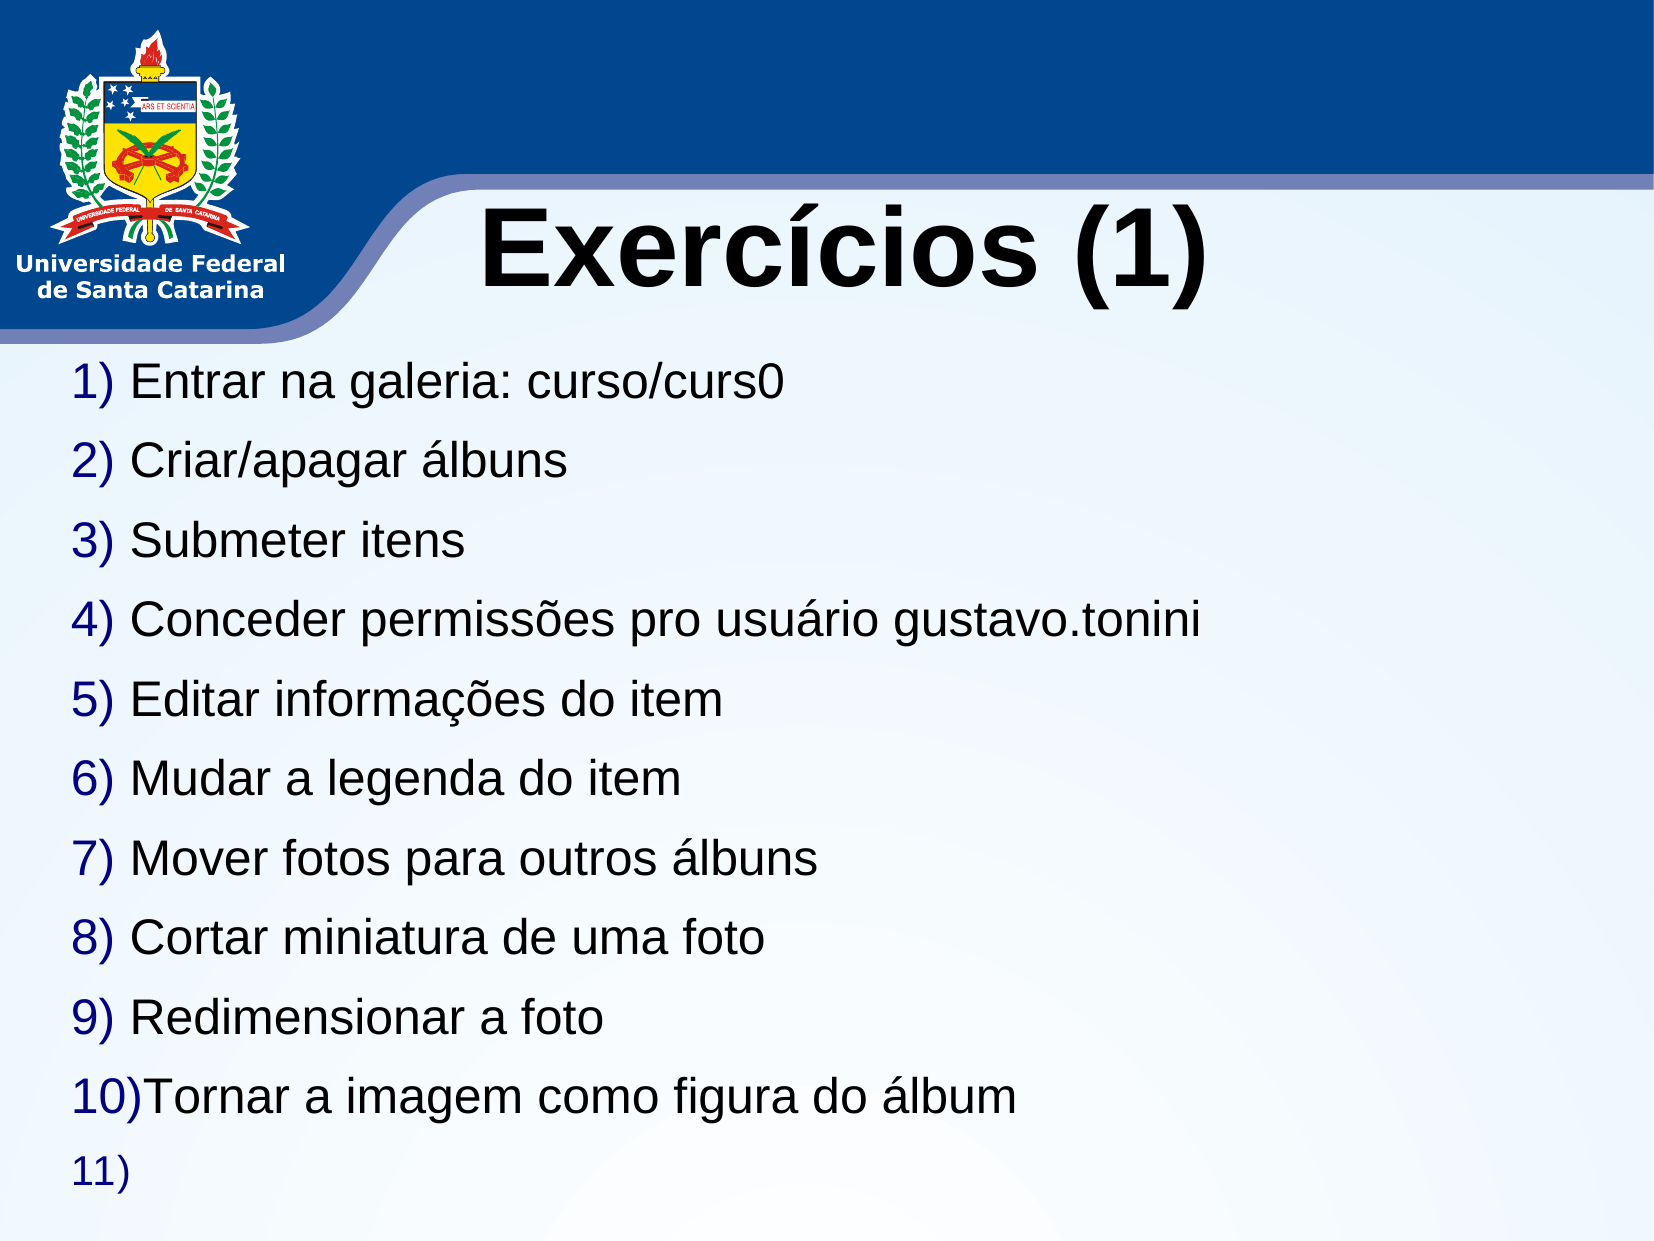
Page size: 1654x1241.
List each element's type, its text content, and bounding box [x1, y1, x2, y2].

list Entrar na galeria: curso/curs0 Criar/apagar álbuns Submeter itens Conceder permissões pro usuário gustavo.tonini Editar informações do item Mudar a legenda do item Mover fotos para outros álbuns Cortar miniatura de uma foto Redimensionar a foto Tornar a imagem como figura do álbum [70, 348, 1471, 1167]
title Exercícios (1) [100, 138, 1589, 346]
